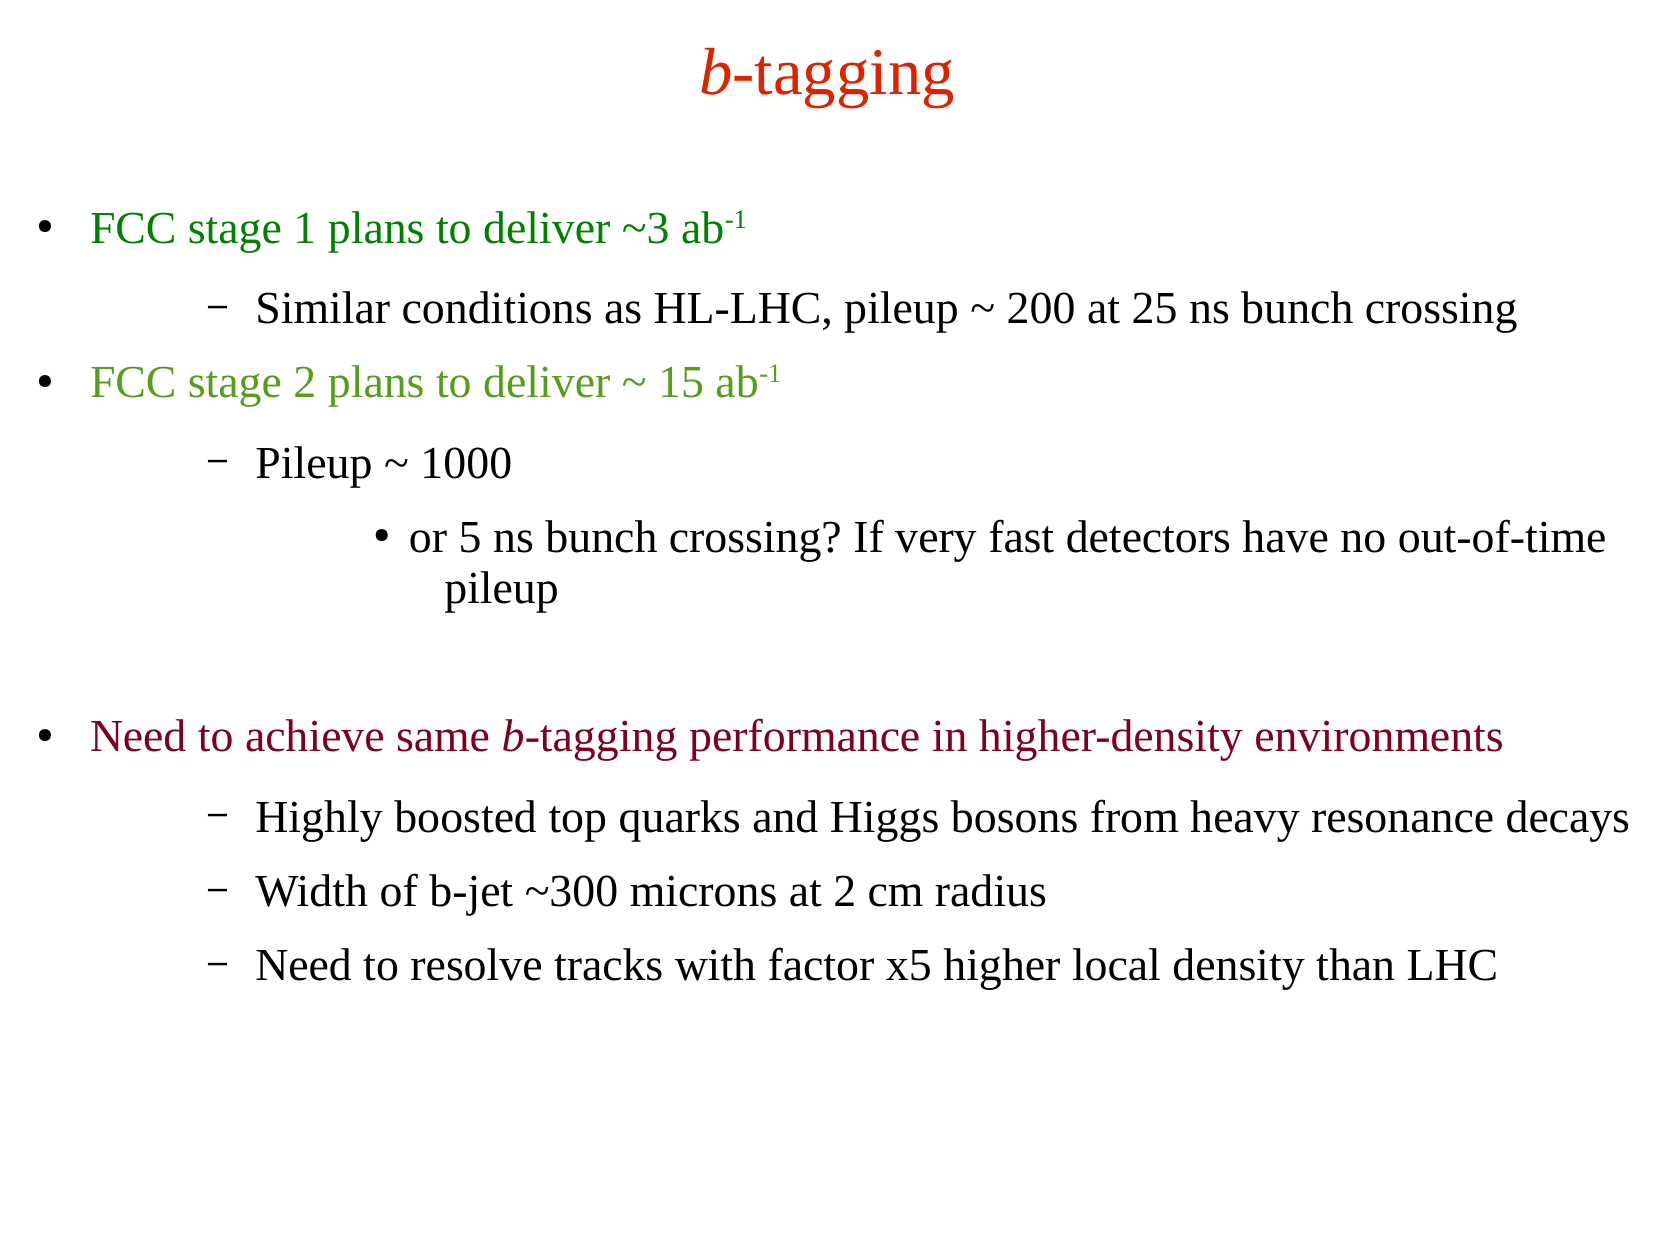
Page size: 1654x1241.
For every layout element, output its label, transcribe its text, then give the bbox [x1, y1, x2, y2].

title b-tagging [121, 2, 1534, 142]
list FCC stage 1 plans to deliver ~3 ab-1 Similar conditions as HL-LHC, pileup ~ 200 at 25 ns bunch crossing FCC stage 2 plans to deliver ~ 15 ab-1 Pileup ~ 1000 or 5 ns bunch crossing? If very fast detectors have no out-of-time pileup Need to achieve same b-tagging performance in higher-density environments Highly boosted top quarks and Higgs bosons from heavy resonance decays Width of b-jet ~300 microns at 2 cm radius Need to resolve tracks with factor x5 higher local density than LHC [19, 202, 1648, 611]
list [0, 380, 1654, 1224]
